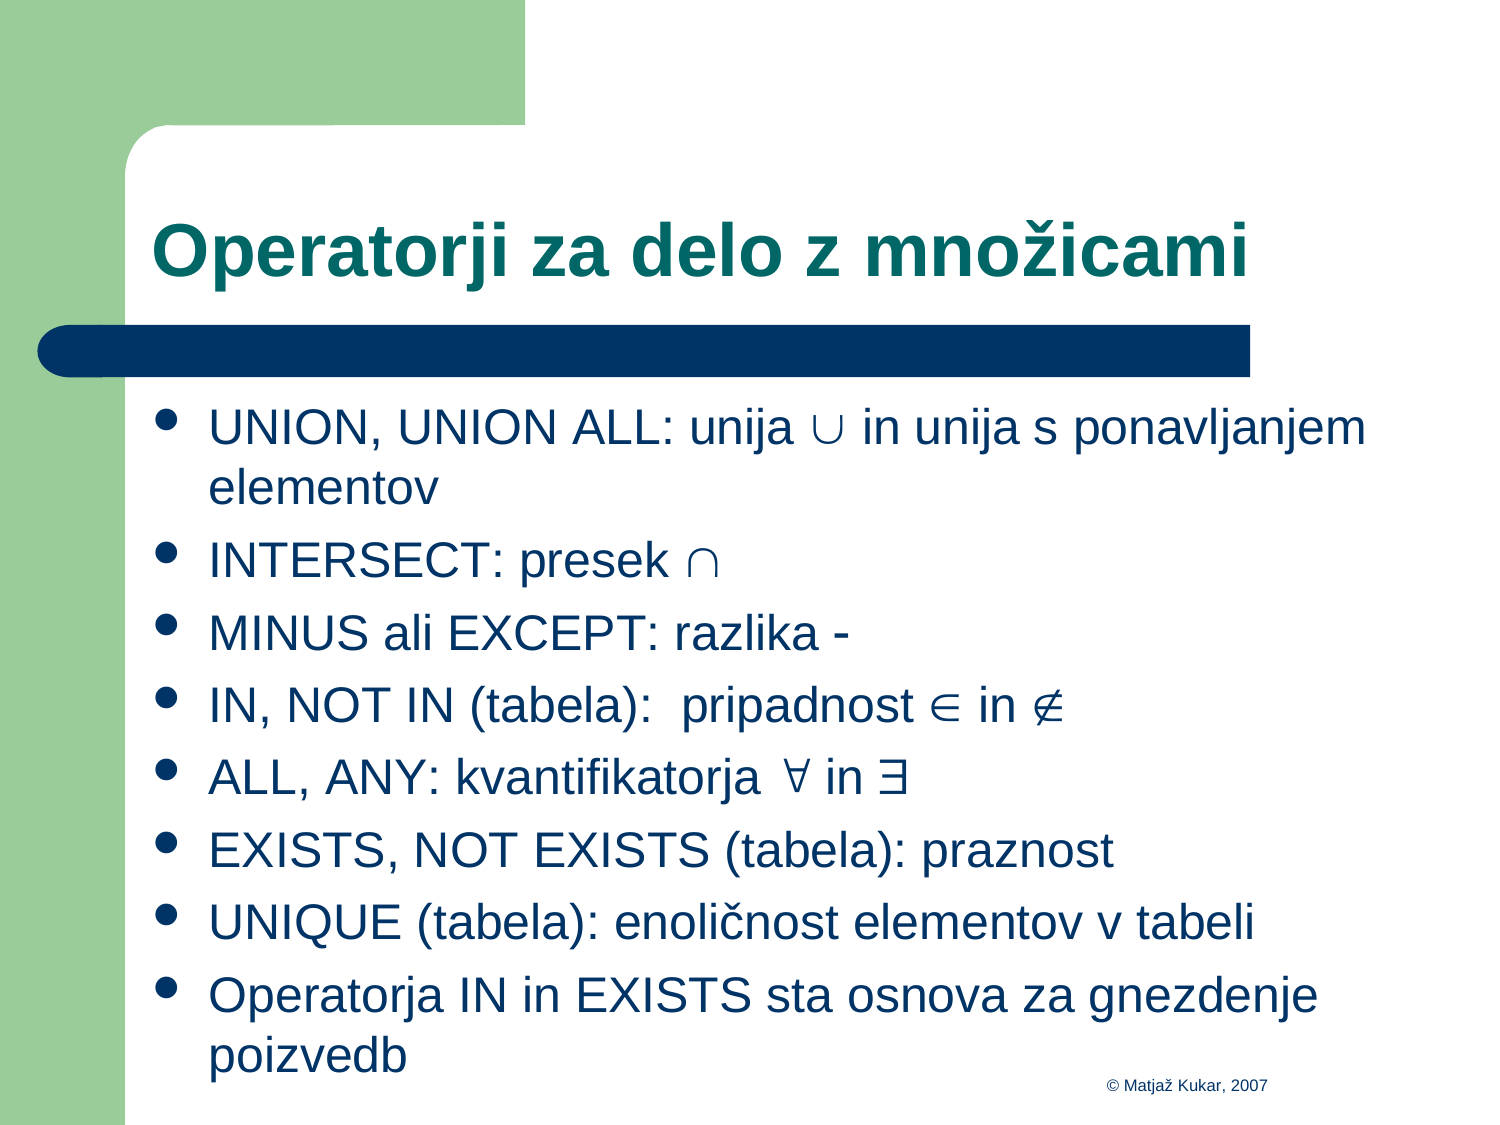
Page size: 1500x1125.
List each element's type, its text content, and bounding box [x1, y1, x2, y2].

text_box © Matjaž Kukar, 2007 [949, 1025, 1426, 1103]
title Operatorji za delo z množicami [136, 136, 1414, 301]
list UNION, UNION ALL: unija  in unija s ponavljanjem elementov INTERSECT: presek  MINUS ali EXCEPT: razlika  IN, NOT IN (tabela): pripadnost  in  ALL, ANY: kvantifikatorja  in  EXISTS, NOT EXISTS (tabela): praznost UNIQUE (tabela): enoličnost elementov v tabeli Operatorja IN in EXISTS sta osnova za gnezdenje poizvedb [137, 387, 1400, 1090]
